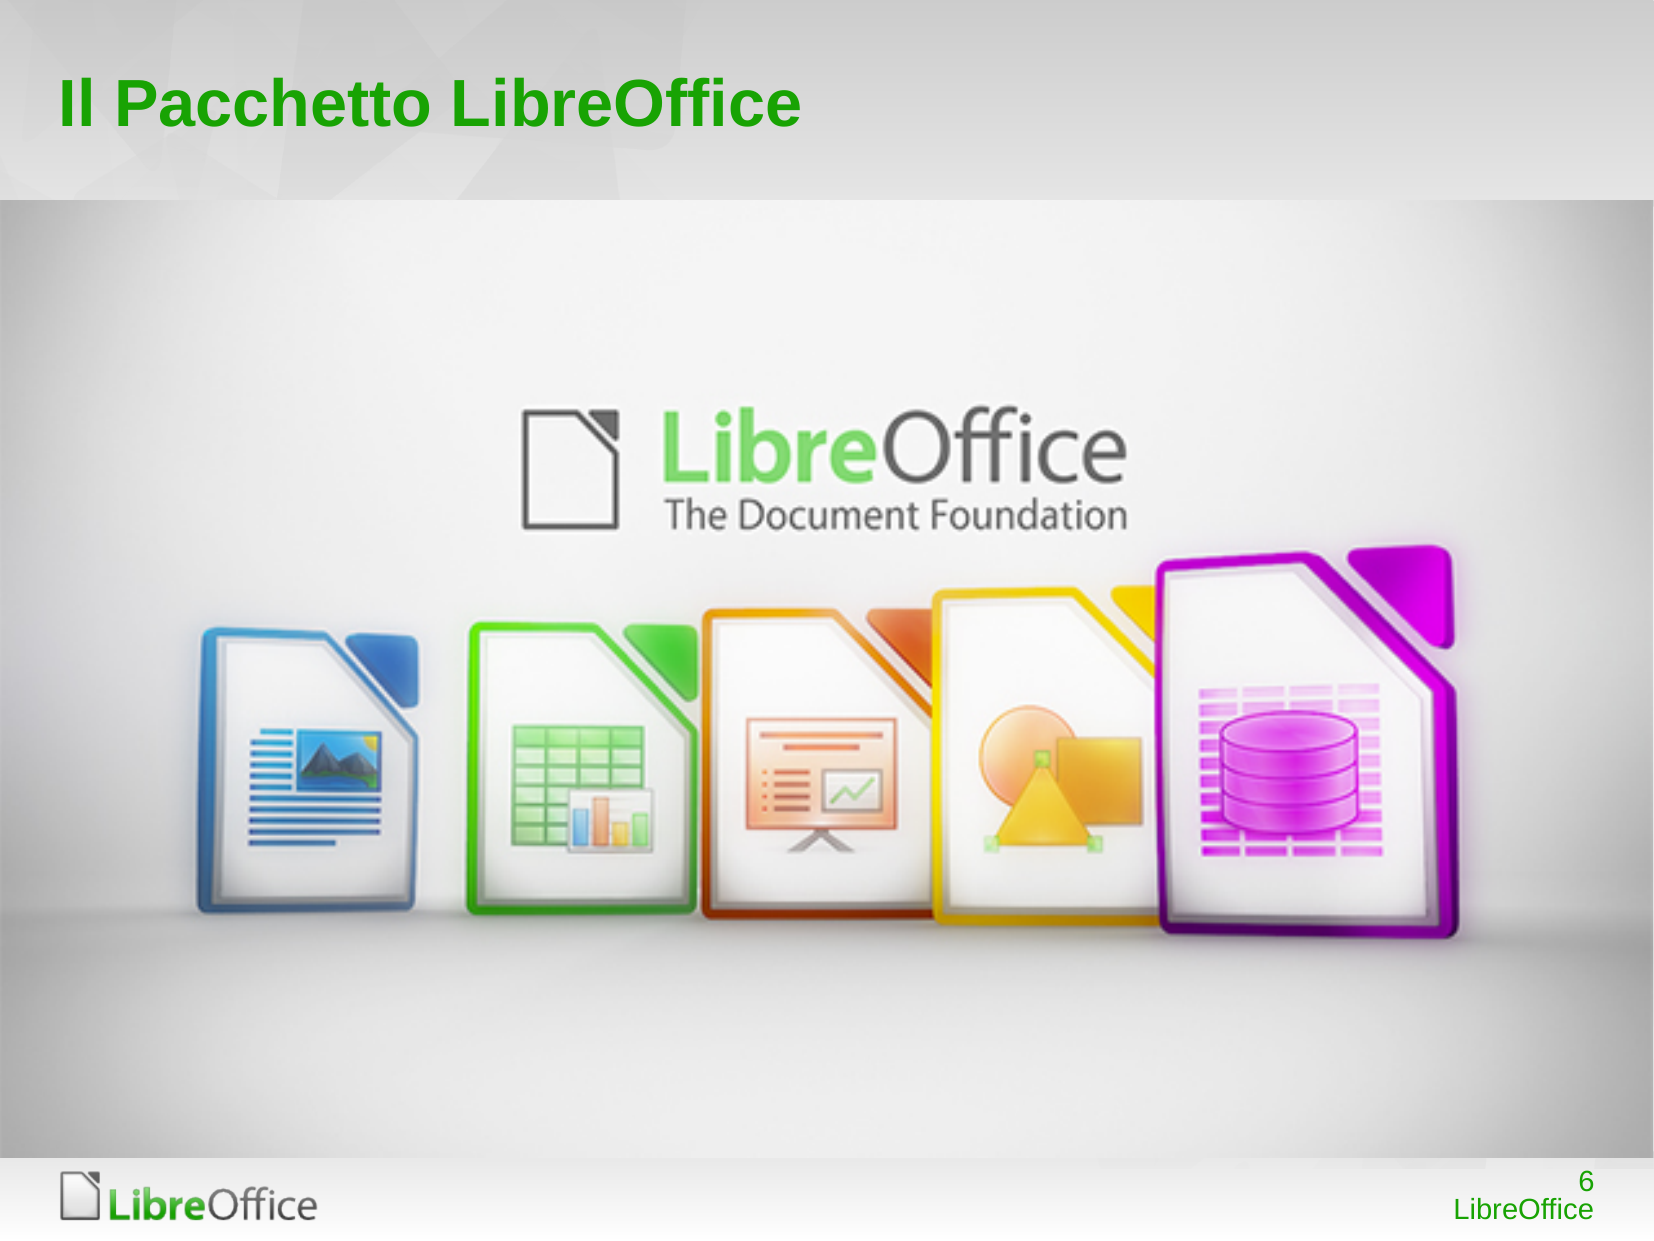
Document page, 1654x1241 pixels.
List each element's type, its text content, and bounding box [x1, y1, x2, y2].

picture [0, 0, 1654, 1240]
title Il Pacchetto LibreOffice [59, 29, 1595, 178]
